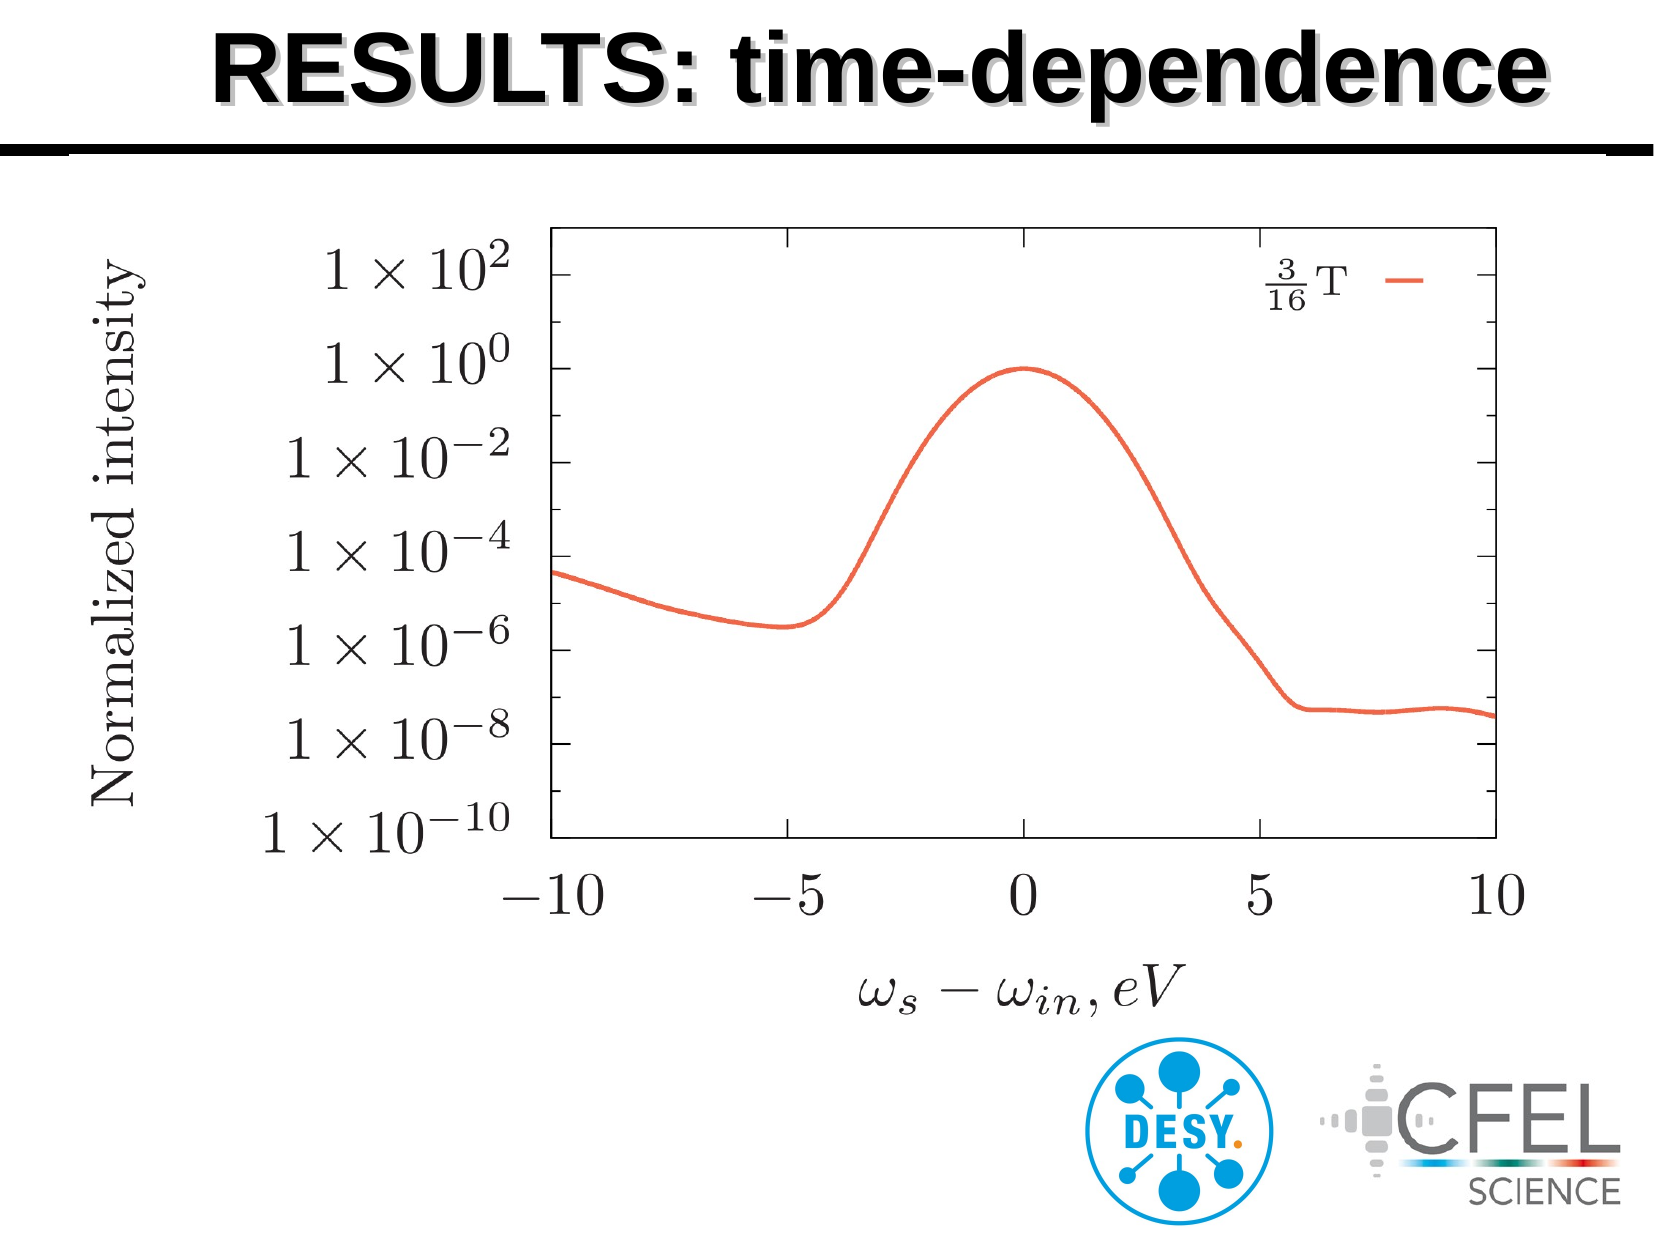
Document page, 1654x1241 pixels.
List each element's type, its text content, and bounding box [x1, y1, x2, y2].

title RESULTS: time-dependence [0, 0, 1654, 151]
picture [69, 154, 1606, 1231]
text_box [30, 8, 736, 247]
picture [1320, 1064, 1621, 1213]
